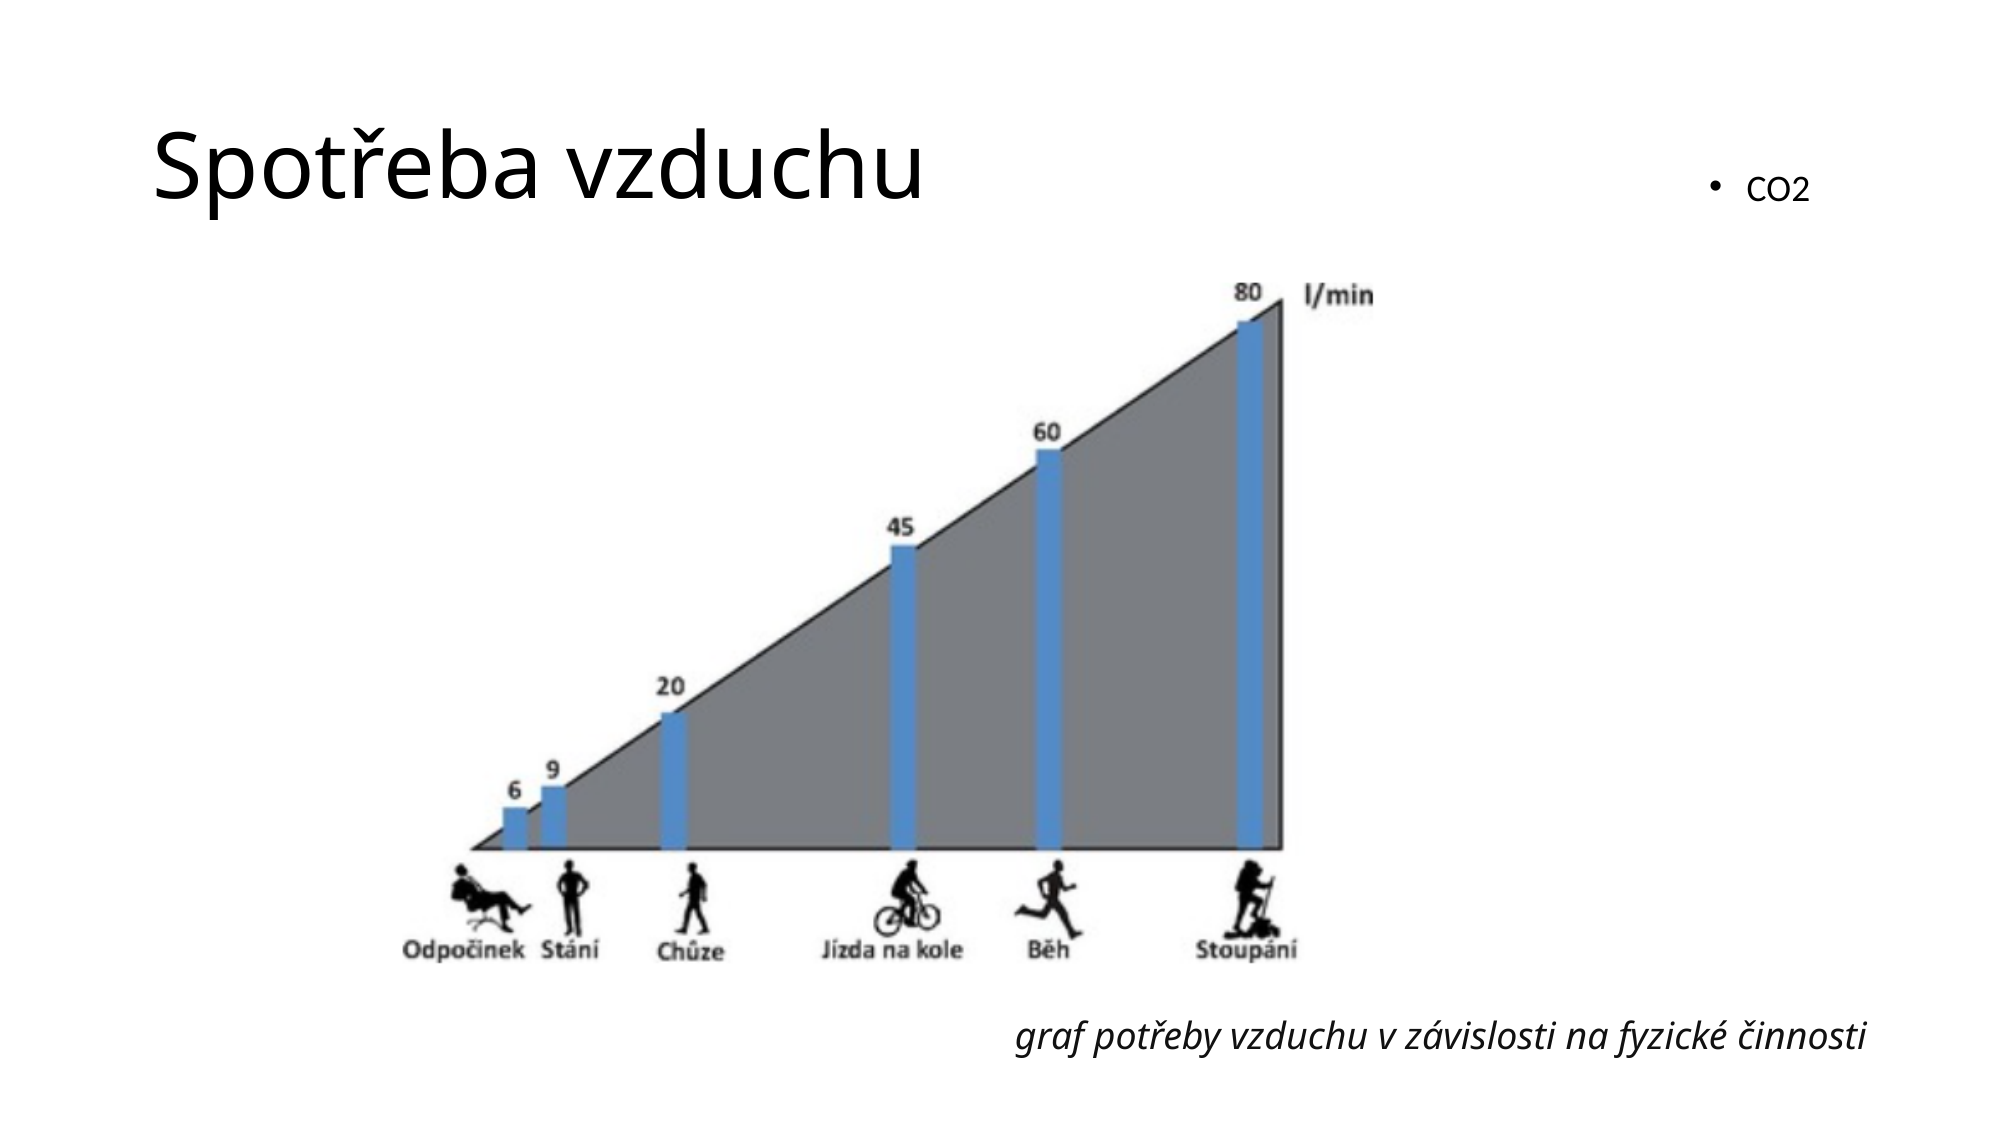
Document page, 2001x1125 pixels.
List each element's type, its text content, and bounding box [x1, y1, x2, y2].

title Spotřeba vzduchu [137, 59, 1863, 278]
list CO2 [1694, 168, 1863, 219]
text_box graf potřeby vzduchu v závislosti na fyzické činnosti [999, 1004, 1903, 1066]
picture [381, 244, 1380, 977]
